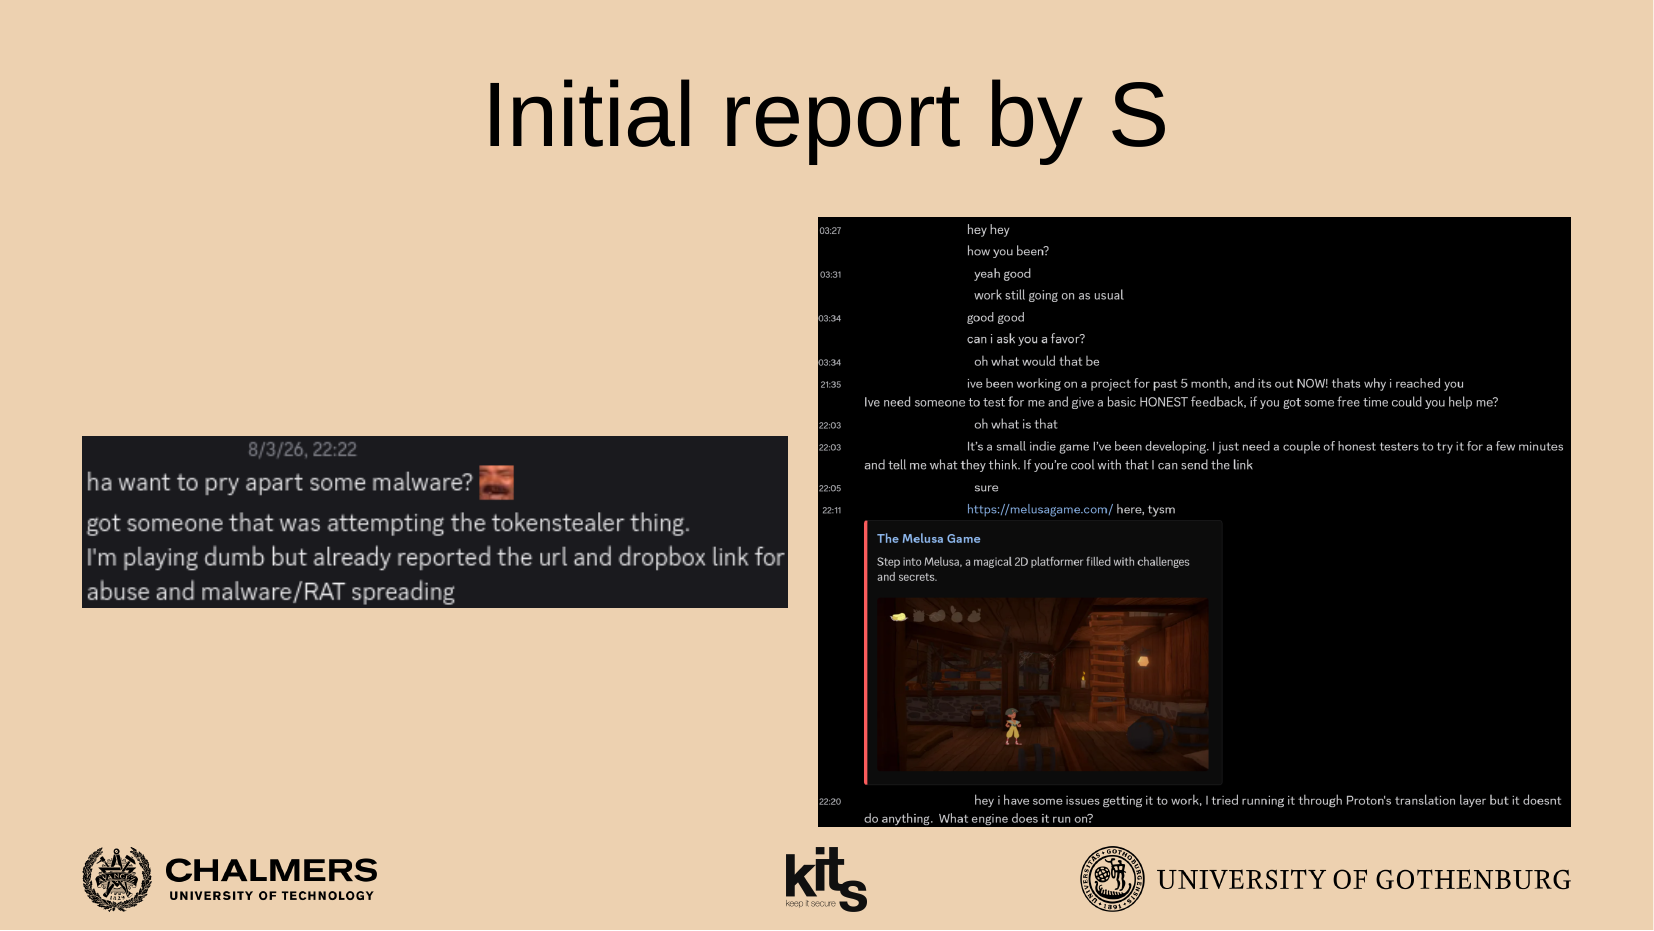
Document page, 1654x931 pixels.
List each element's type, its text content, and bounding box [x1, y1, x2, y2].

picture [786, 847, 867, 912]
picture [1080, 846, 1571, 912]
picture [818, 217, 1571, 827]
picture [82, 847, 377, 912]
title Initial report by S [82, 37, 1571, 193]
picture [82, 436, 788, 608]
